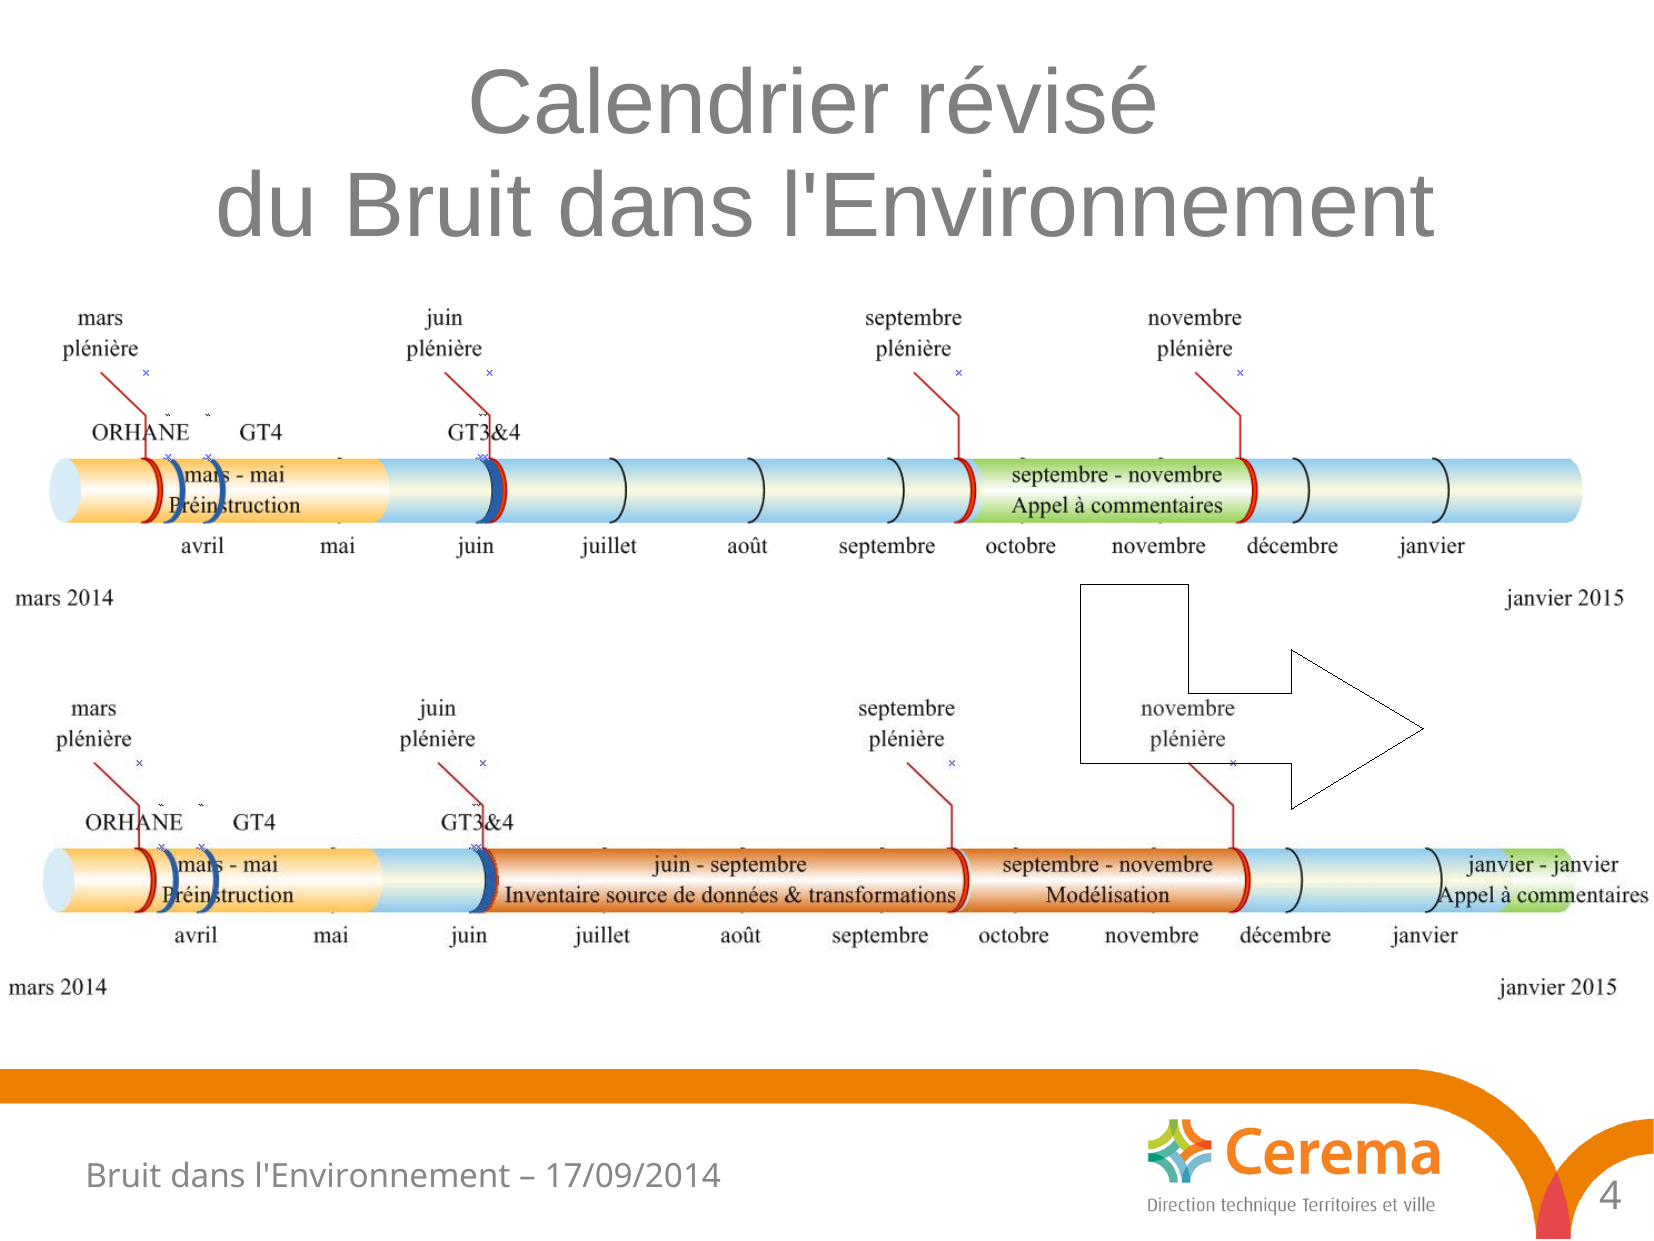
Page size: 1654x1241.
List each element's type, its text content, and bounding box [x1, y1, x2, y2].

picture [0, 690, 1654, 1004]
title Calendrier révisé du Bruit dans l'Environnement [82, 49, 1571, 257]
picture [0, 1069, 1654, 1239]
text_box [1080, 584, 1424, 810]
picture [11, 296, 1630, 616]
